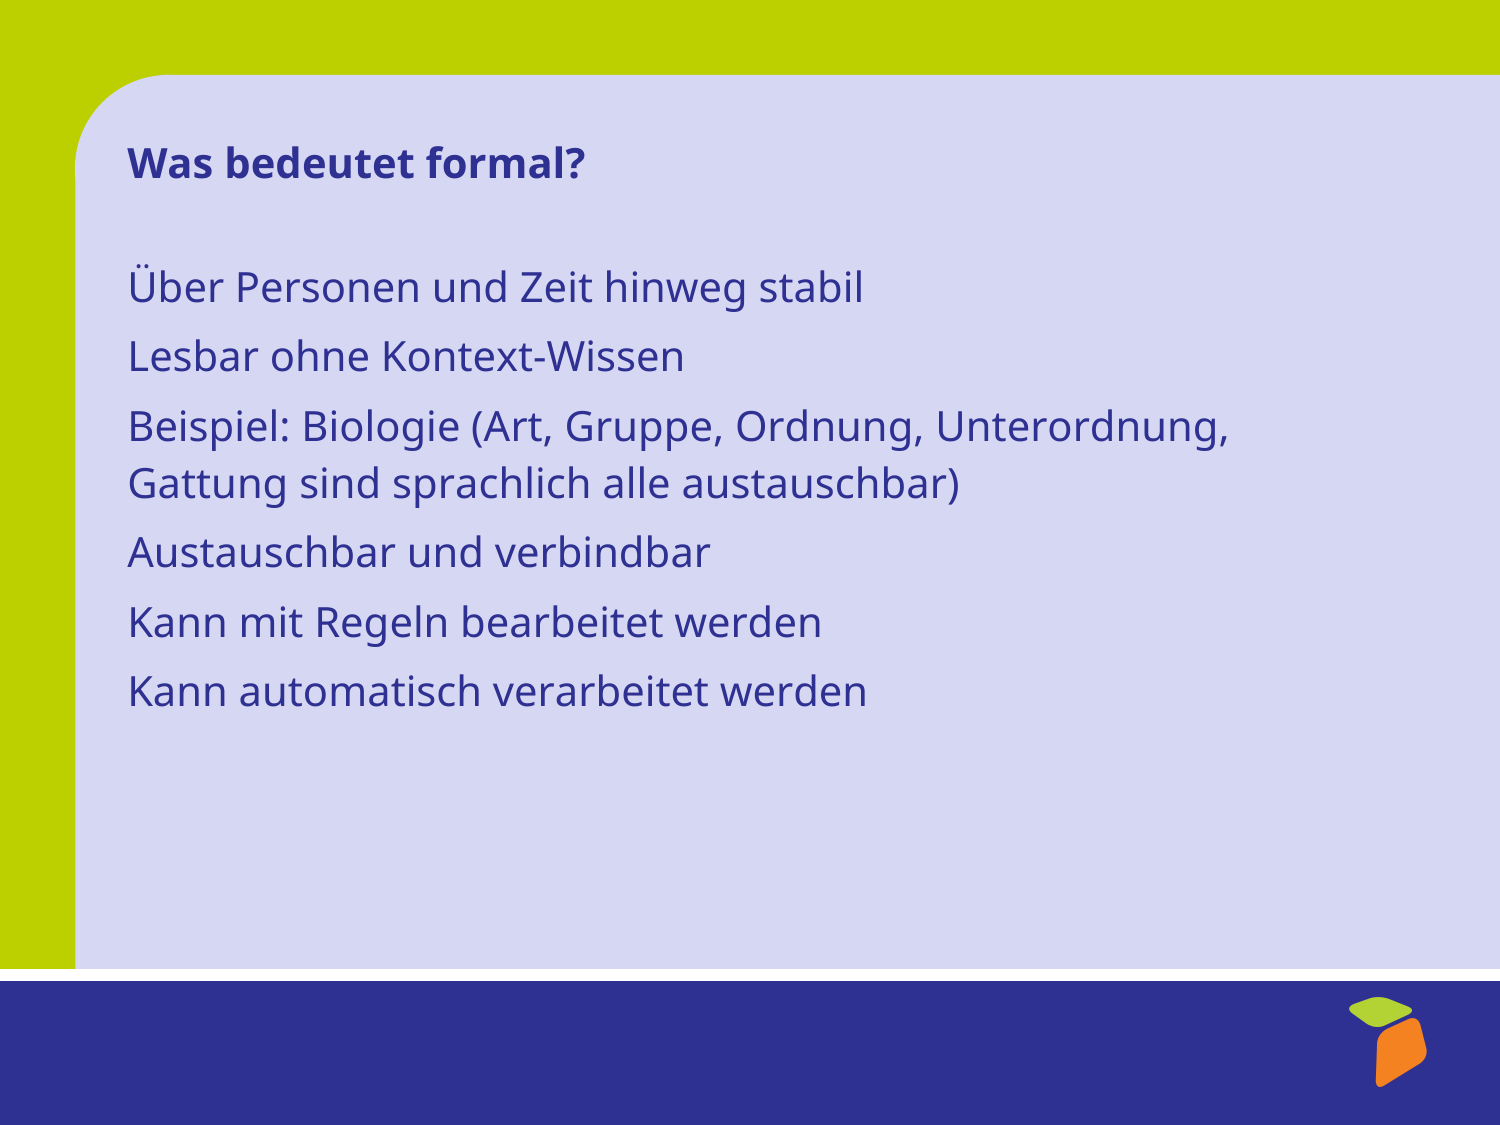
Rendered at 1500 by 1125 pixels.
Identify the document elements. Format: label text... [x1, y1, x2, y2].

picture [0, 981, 1500, 1125]
list Über Personen und Zeit hinweg stabil Lesbar ohne Kontext-Wissen Beispiel: Biologie (Art, Gruppe, Ordnung, Unterordnung, Gattung sind sprachlich alle austauschbar) Austauschbar und verbindbar Kann mit Regeln bearbeitet werden Kann automatisch verarbeitet werden [112, 249, 1388, 1038]
title Was bedeutet formal? [112, 112, 1388, 213]
